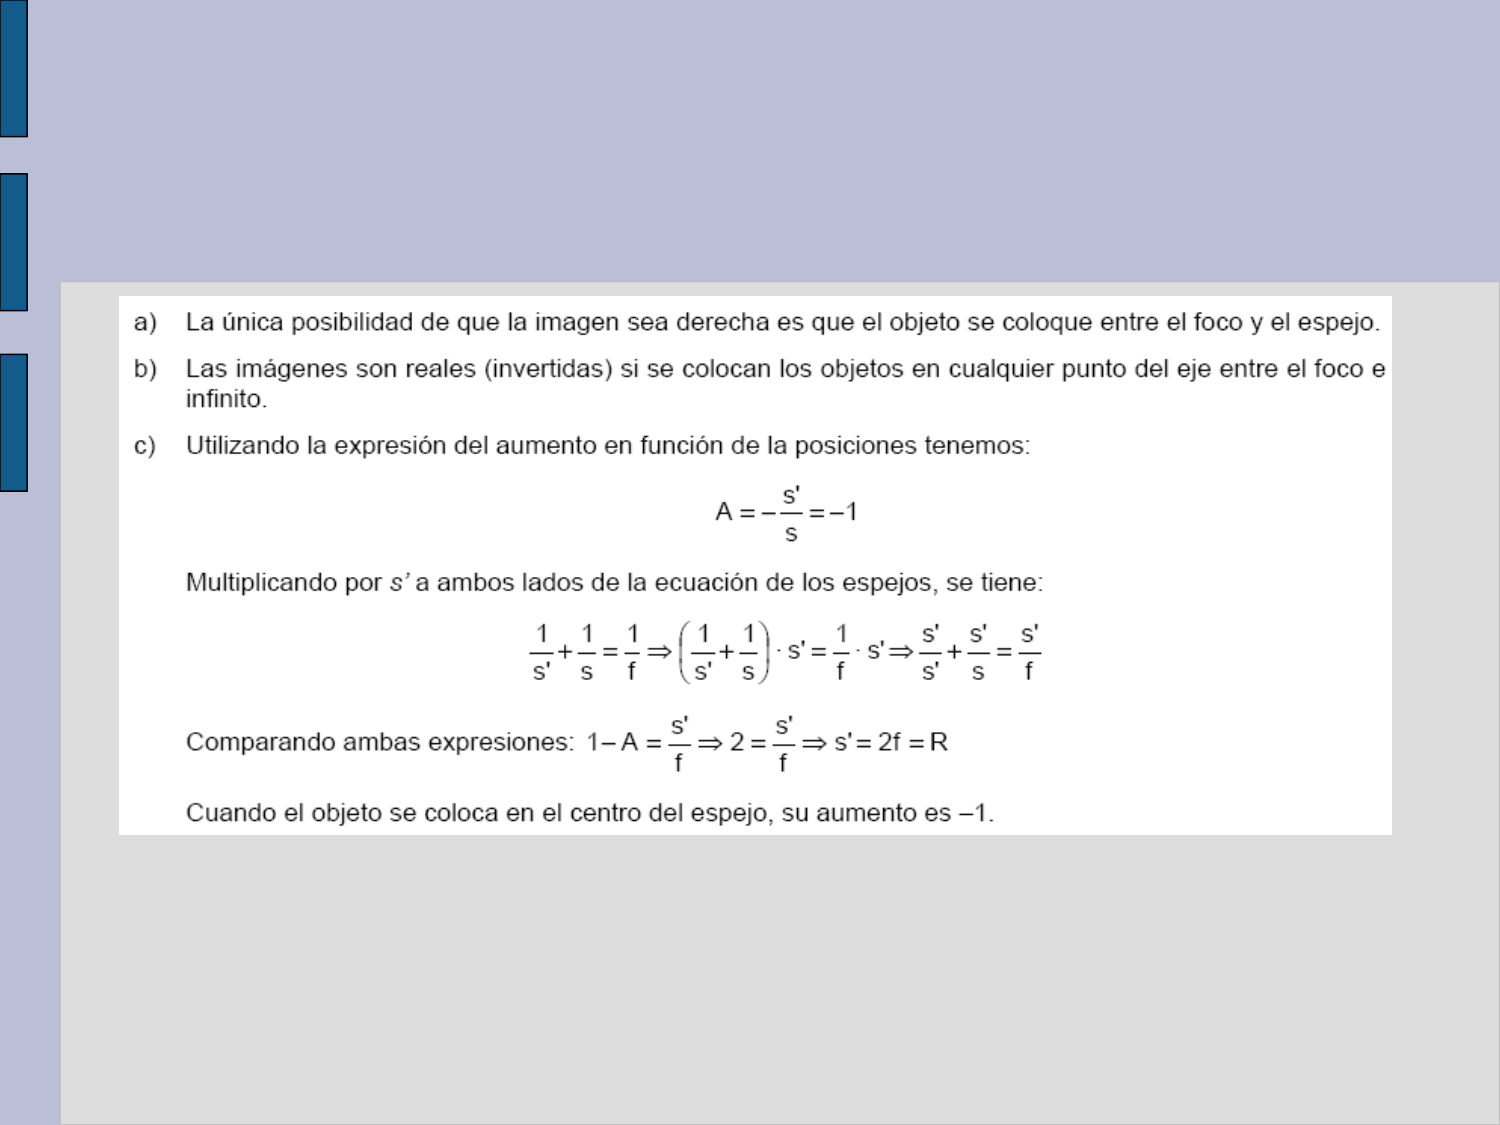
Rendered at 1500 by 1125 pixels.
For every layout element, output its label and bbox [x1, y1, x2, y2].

picture [119, 296, 1392, 835]
